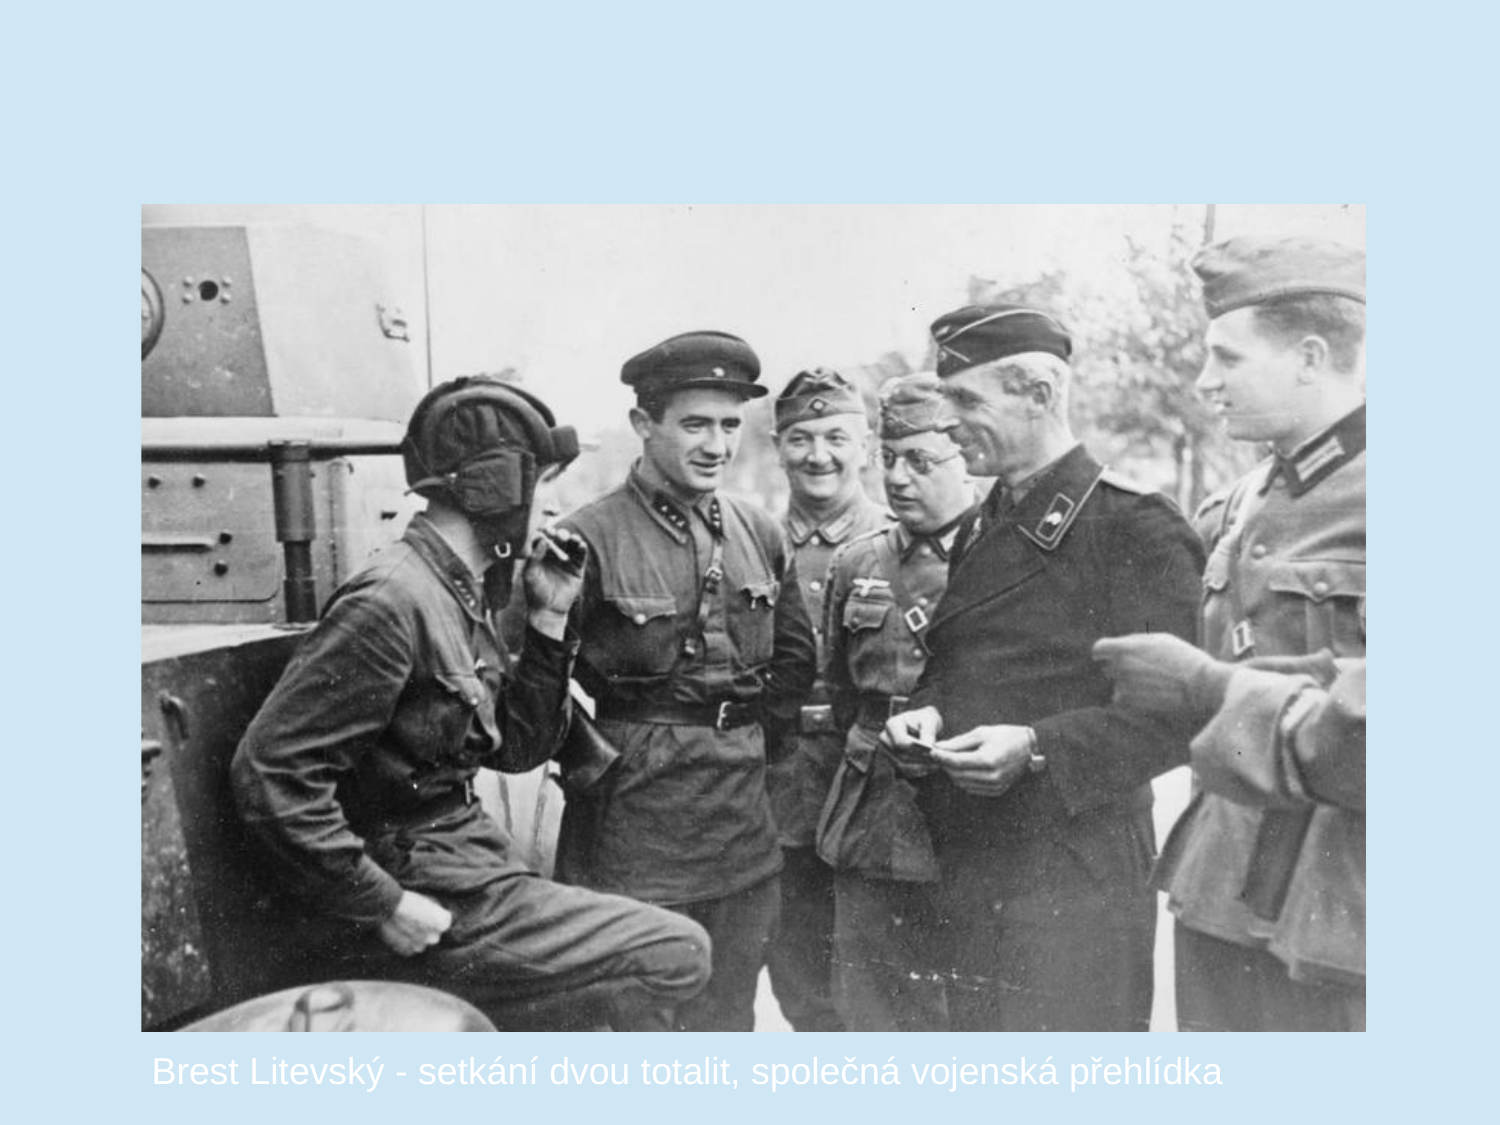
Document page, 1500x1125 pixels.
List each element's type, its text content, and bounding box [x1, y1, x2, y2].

text_box Brest Litevský - setkání dvou totalit, společná vojenská přehlídka [136, 1039, 1362, 1100]
picture [141, 204, 1366, 1032]
